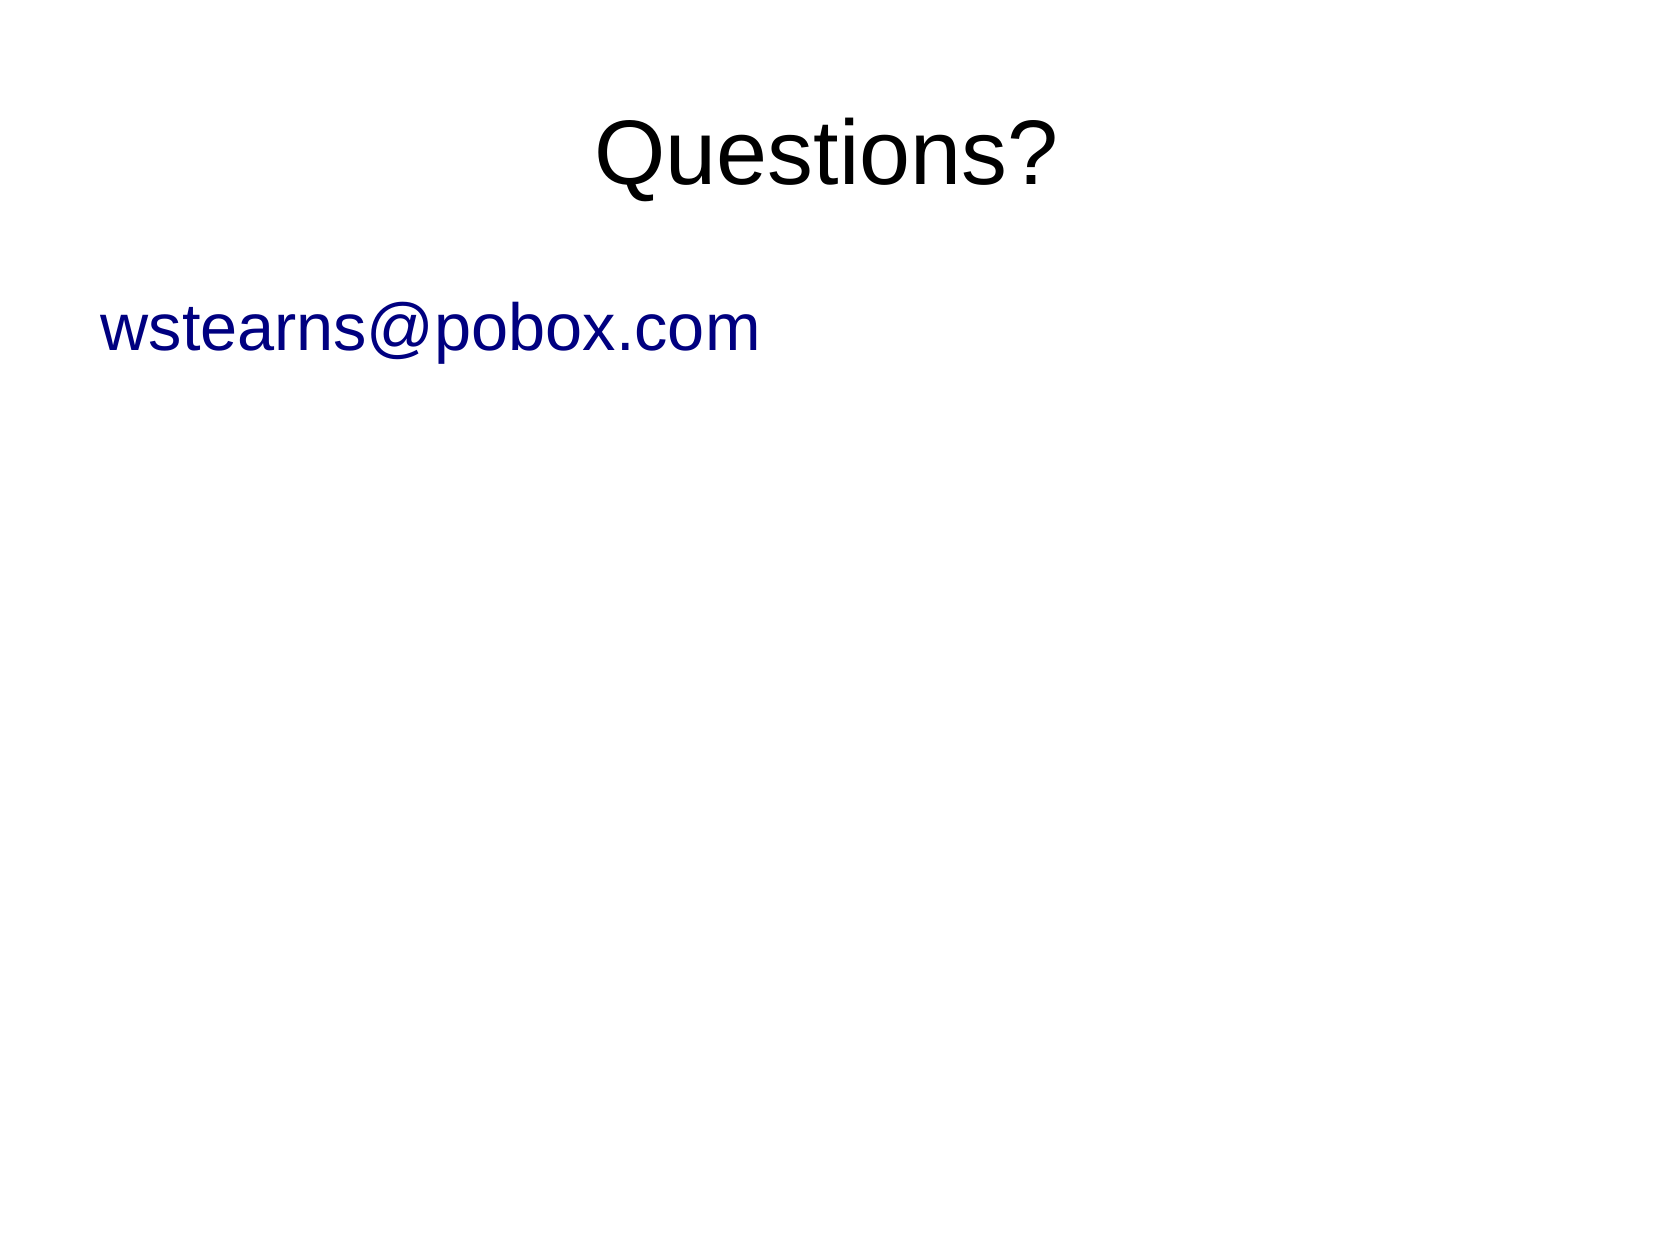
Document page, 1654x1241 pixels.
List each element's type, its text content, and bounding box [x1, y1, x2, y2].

list wstearns@pobox.com [82, 290, 1571, 1094]
title Questions? [82, 56, 1571, 250]
